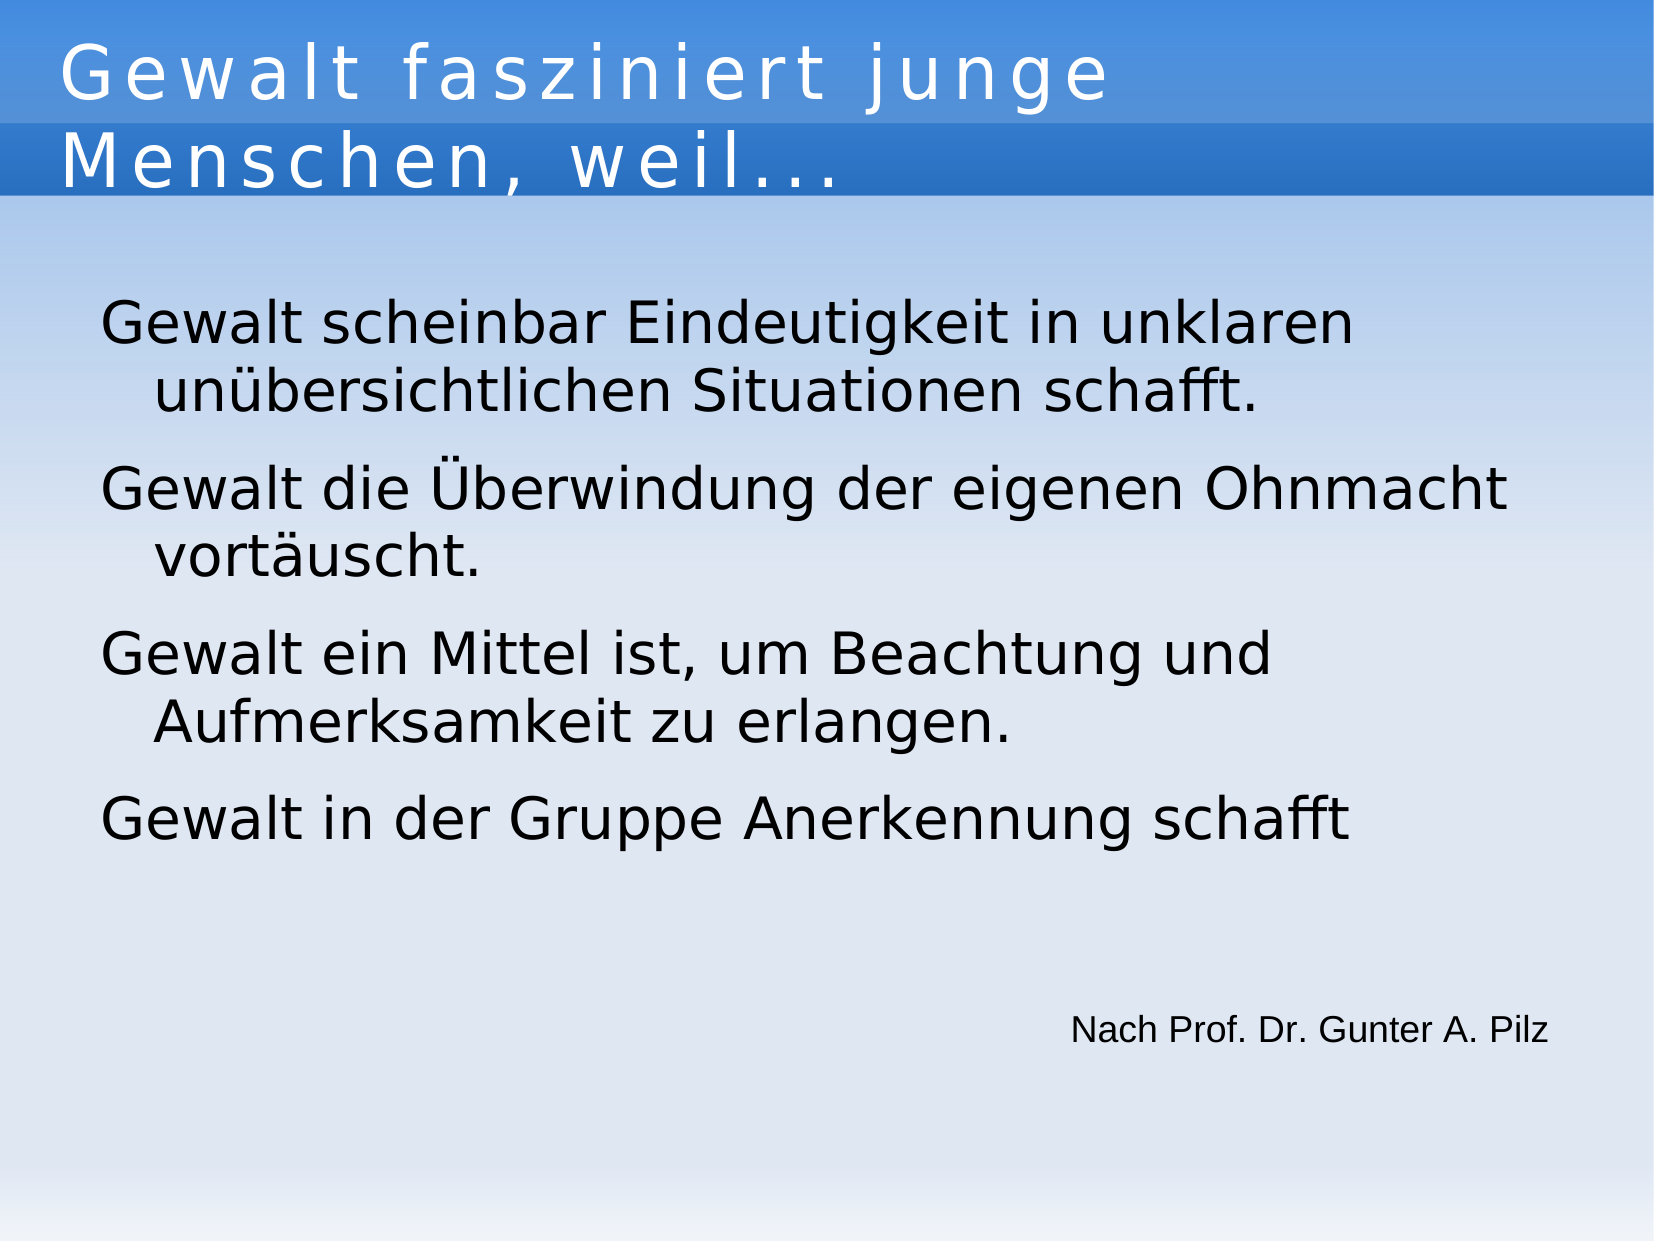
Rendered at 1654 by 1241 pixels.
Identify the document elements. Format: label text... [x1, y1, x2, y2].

list Gewalt scheinbar Eindeutigkeit in unklaren unübersichtlichen Situationen schafft. Gewalt die Überwindung der eigenen Ohnmacht vortäuscht. Gewalt ein Mittel ist, um Beachtung und Aufmerksamkeit zu erlangen. Gewalt in der Gruppe Anerkennung schafft [82, 290, 1571, 1109]
title Gewalt fasziniert junge Menschen, weil... [59, 29, 1625, 207]
text_box Nach Prof. Dr. Gunter A. Pilz [1055, 1006, 1565, 1058]
picture [0, 0, 1654, 1241]
